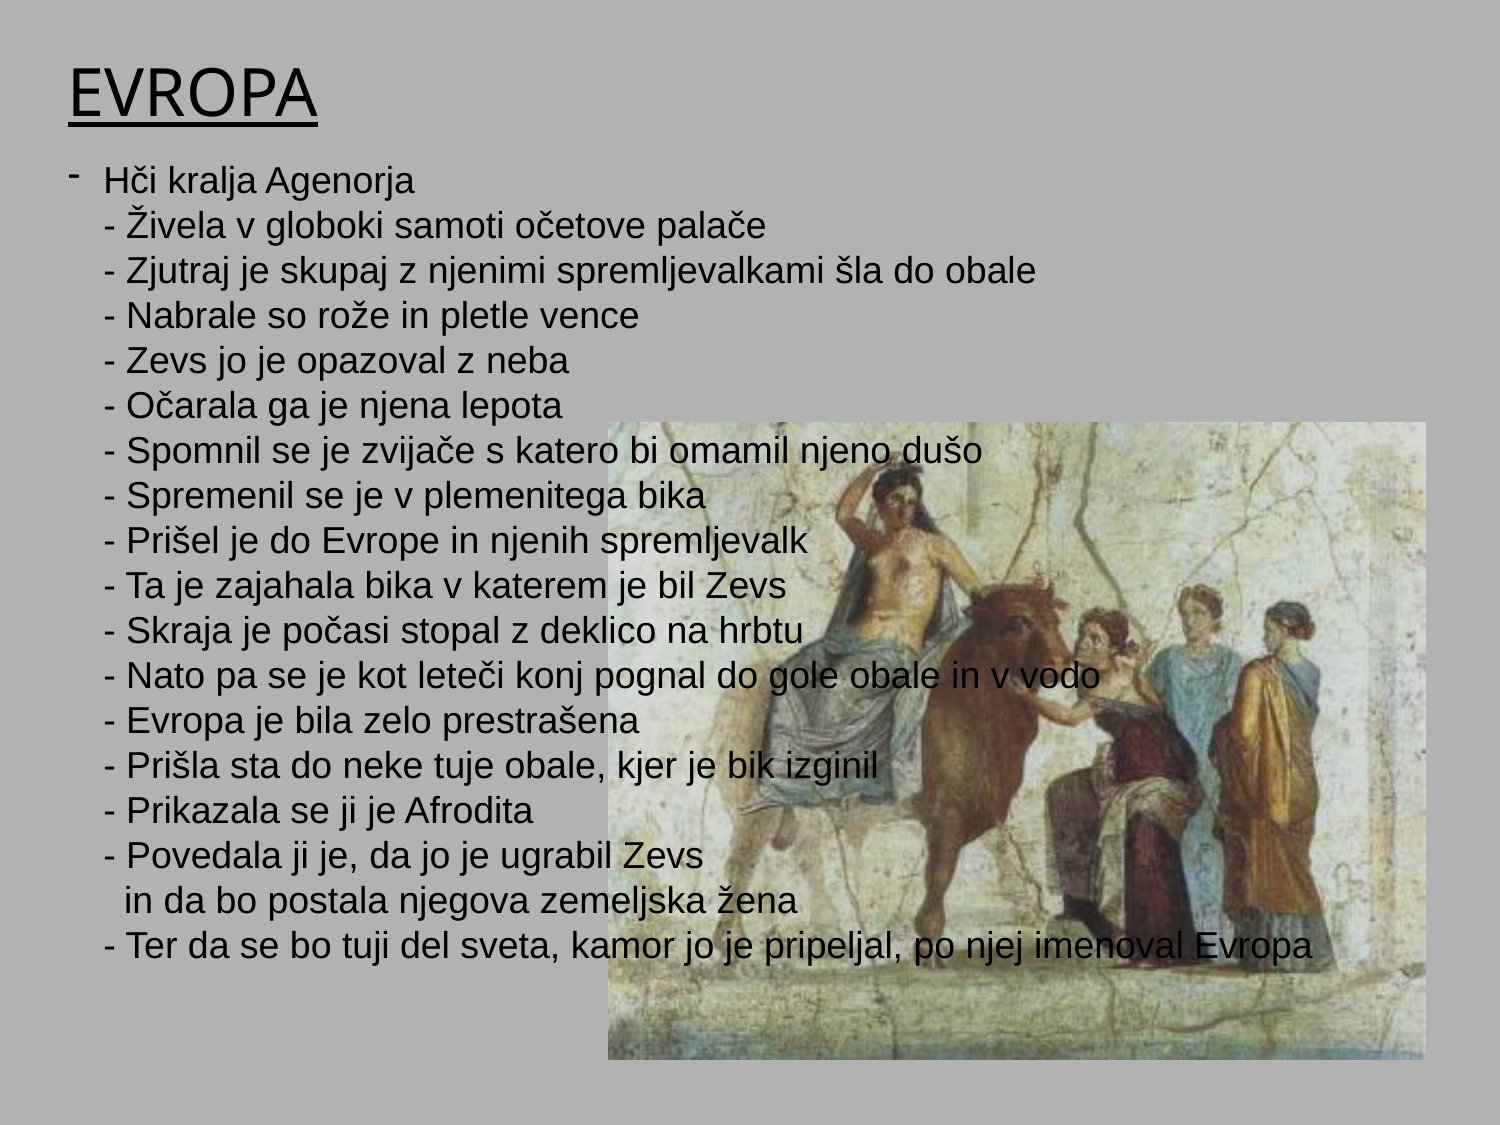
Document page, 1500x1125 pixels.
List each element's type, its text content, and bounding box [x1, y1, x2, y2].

text_box Hči kralja Agenorja - Živela v globoki samoti očetove palače - Zjutraj je skupaj z njenimi spremljevalkami šla do obale - Nabrale so rože in pletle vence - Zevs jo je opazoval z neba - Očarala ga je njena lepota - Spomnil se je zvijače s katero bi omamil njeno dušo - Spremenil se je v plemenitega bika - Prišel je do Evrope in njenih spremljevalk - Ta je zajahala bika v katerem je bil Zevs - Skraja je počasi stopal z deklico na hrbtu - Nato pa se je kot leteči konj pognal do gole obale in v vodo - Evropa je bila zelo prestrašena - Prišla sta do neke tuje obale, kjer je bik izginil - Prikazala se ji je Afrodita - Povedala ji je, da jo je ugrabil Zevs in da bo postala njegova zemeljska žena - Ter da se bo tuji del sveta, kamor jo je pripeljal, po njej imenoval Evropa [53, 148, 1500, 1019]
picture [608, 1019, 1426, 1060]
text_box EVROPA [53, 42, 703, 138]
